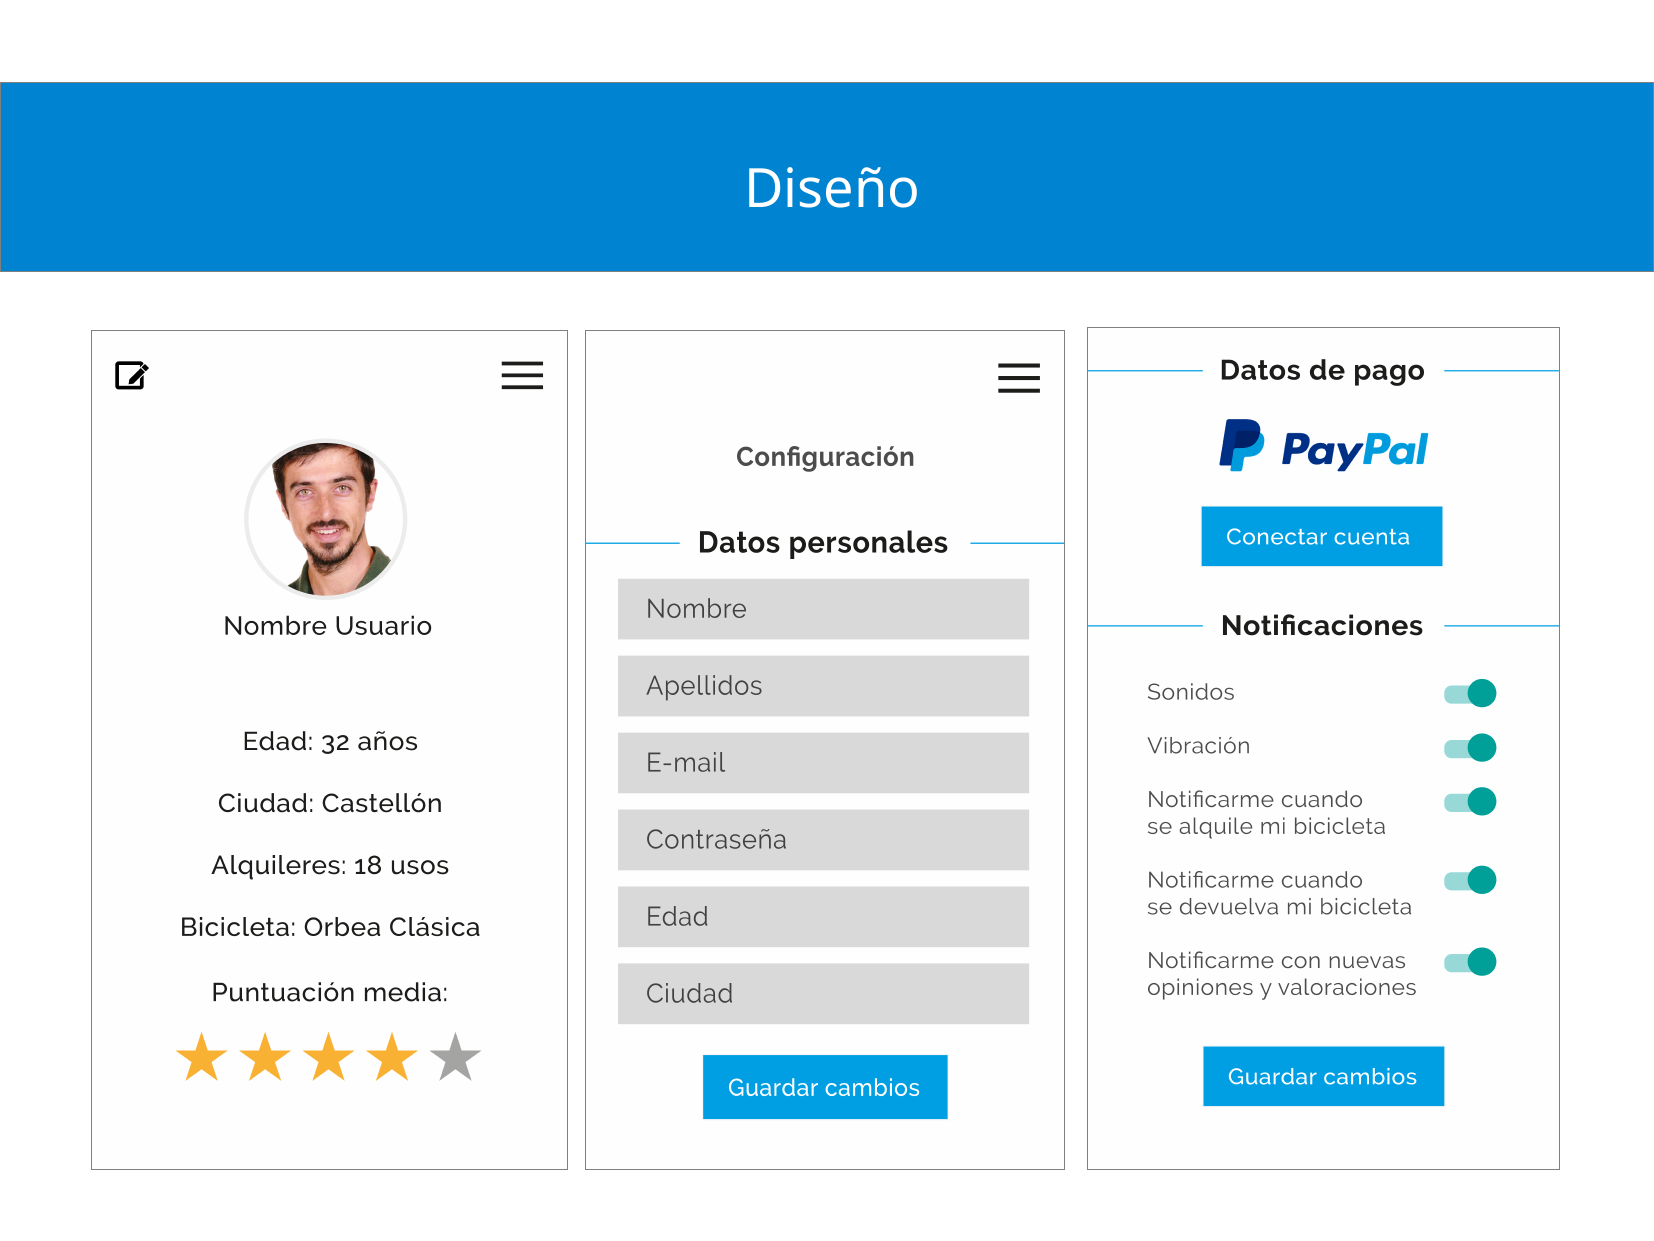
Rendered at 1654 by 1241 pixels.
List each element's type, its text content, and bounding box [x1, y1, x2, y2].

text_box Diseño [271, 141, 1394, 221]
text_box [0, 82, 1654, 272]
picture [1087, 327, 1560, 1170]
picture [91, 330, 568, 1170]
picture [585, 330, 1065, 1170]
